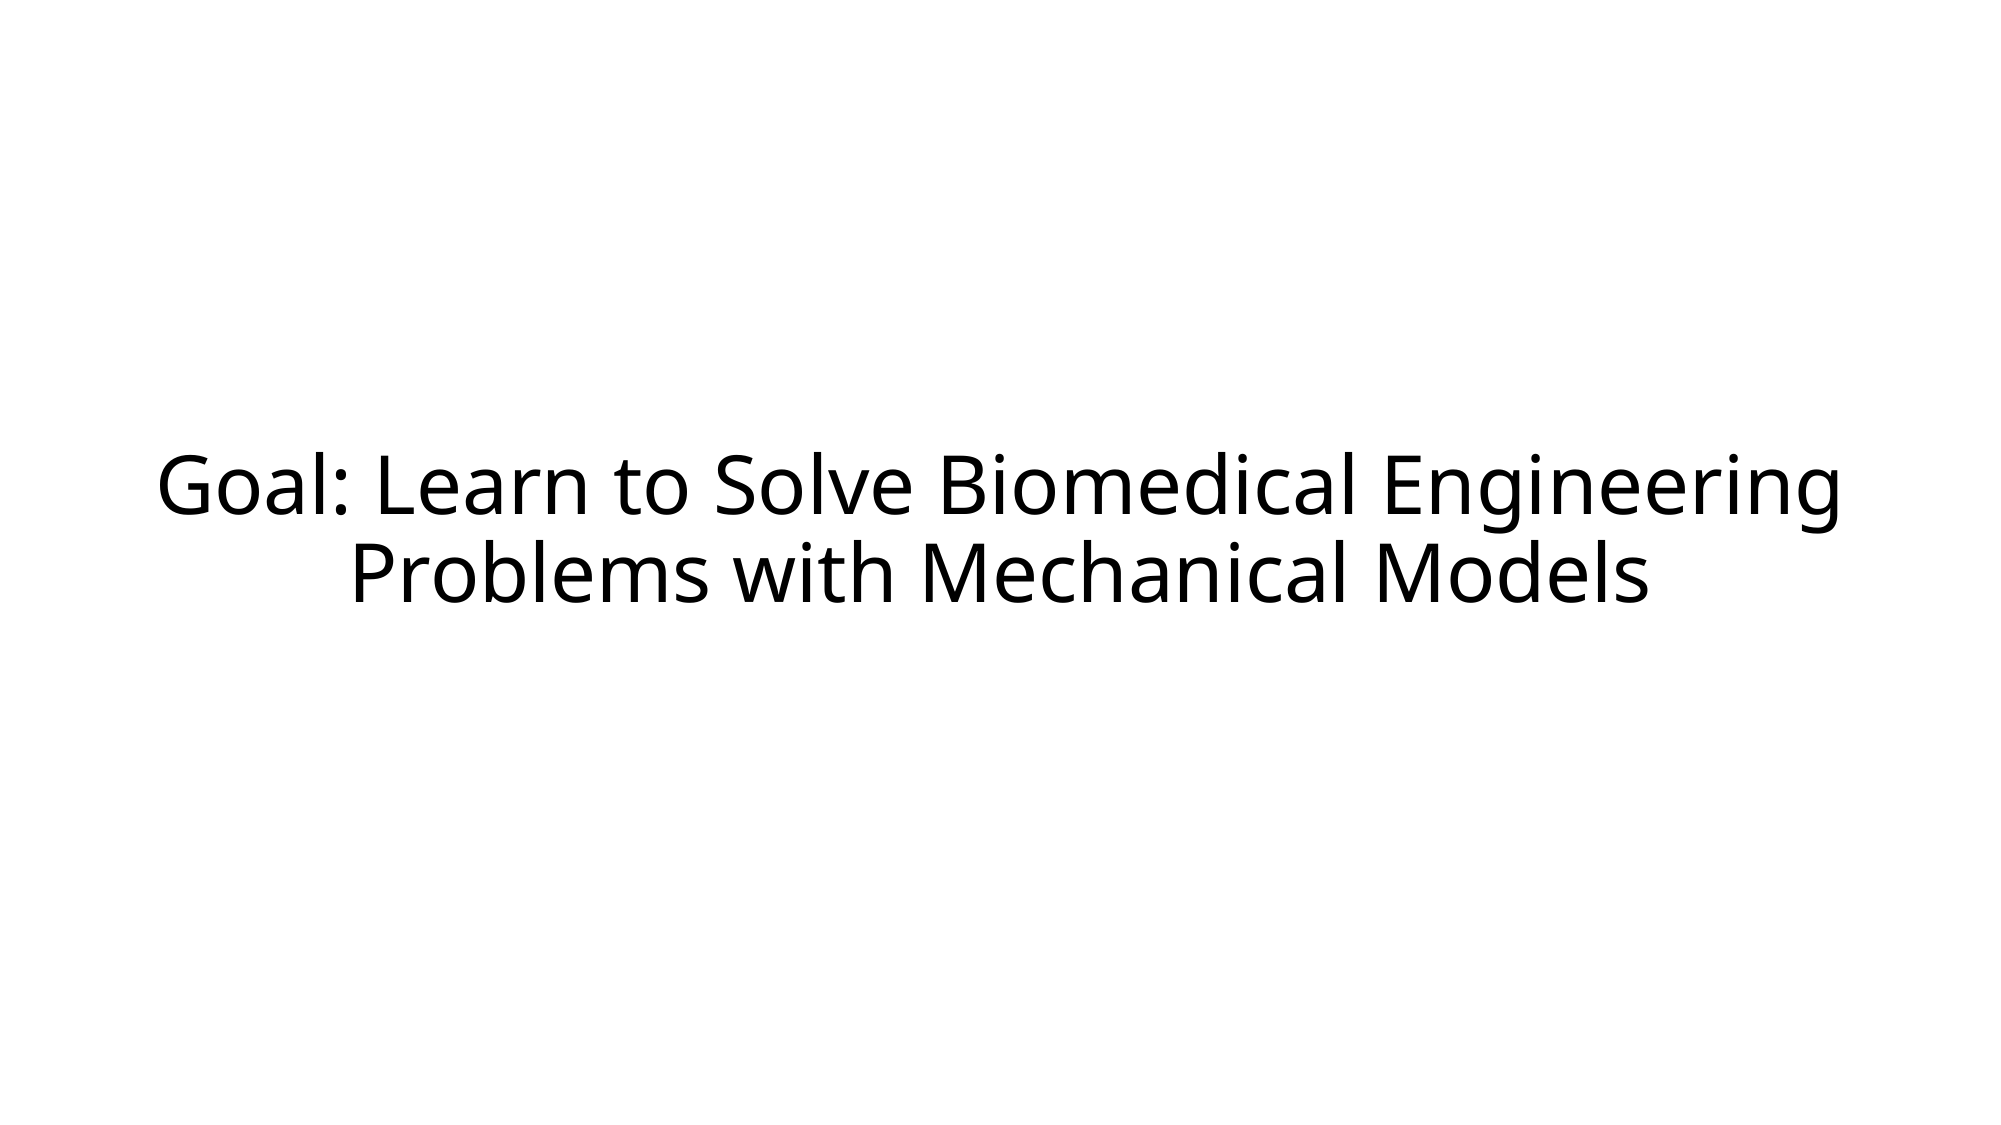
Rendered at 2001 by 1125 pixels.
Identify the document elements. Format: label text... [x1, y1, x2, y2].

title Goal: Learn to Solve Biomedical Engineering Problems with Mechanical Models [137, 423, 1863, 641]
